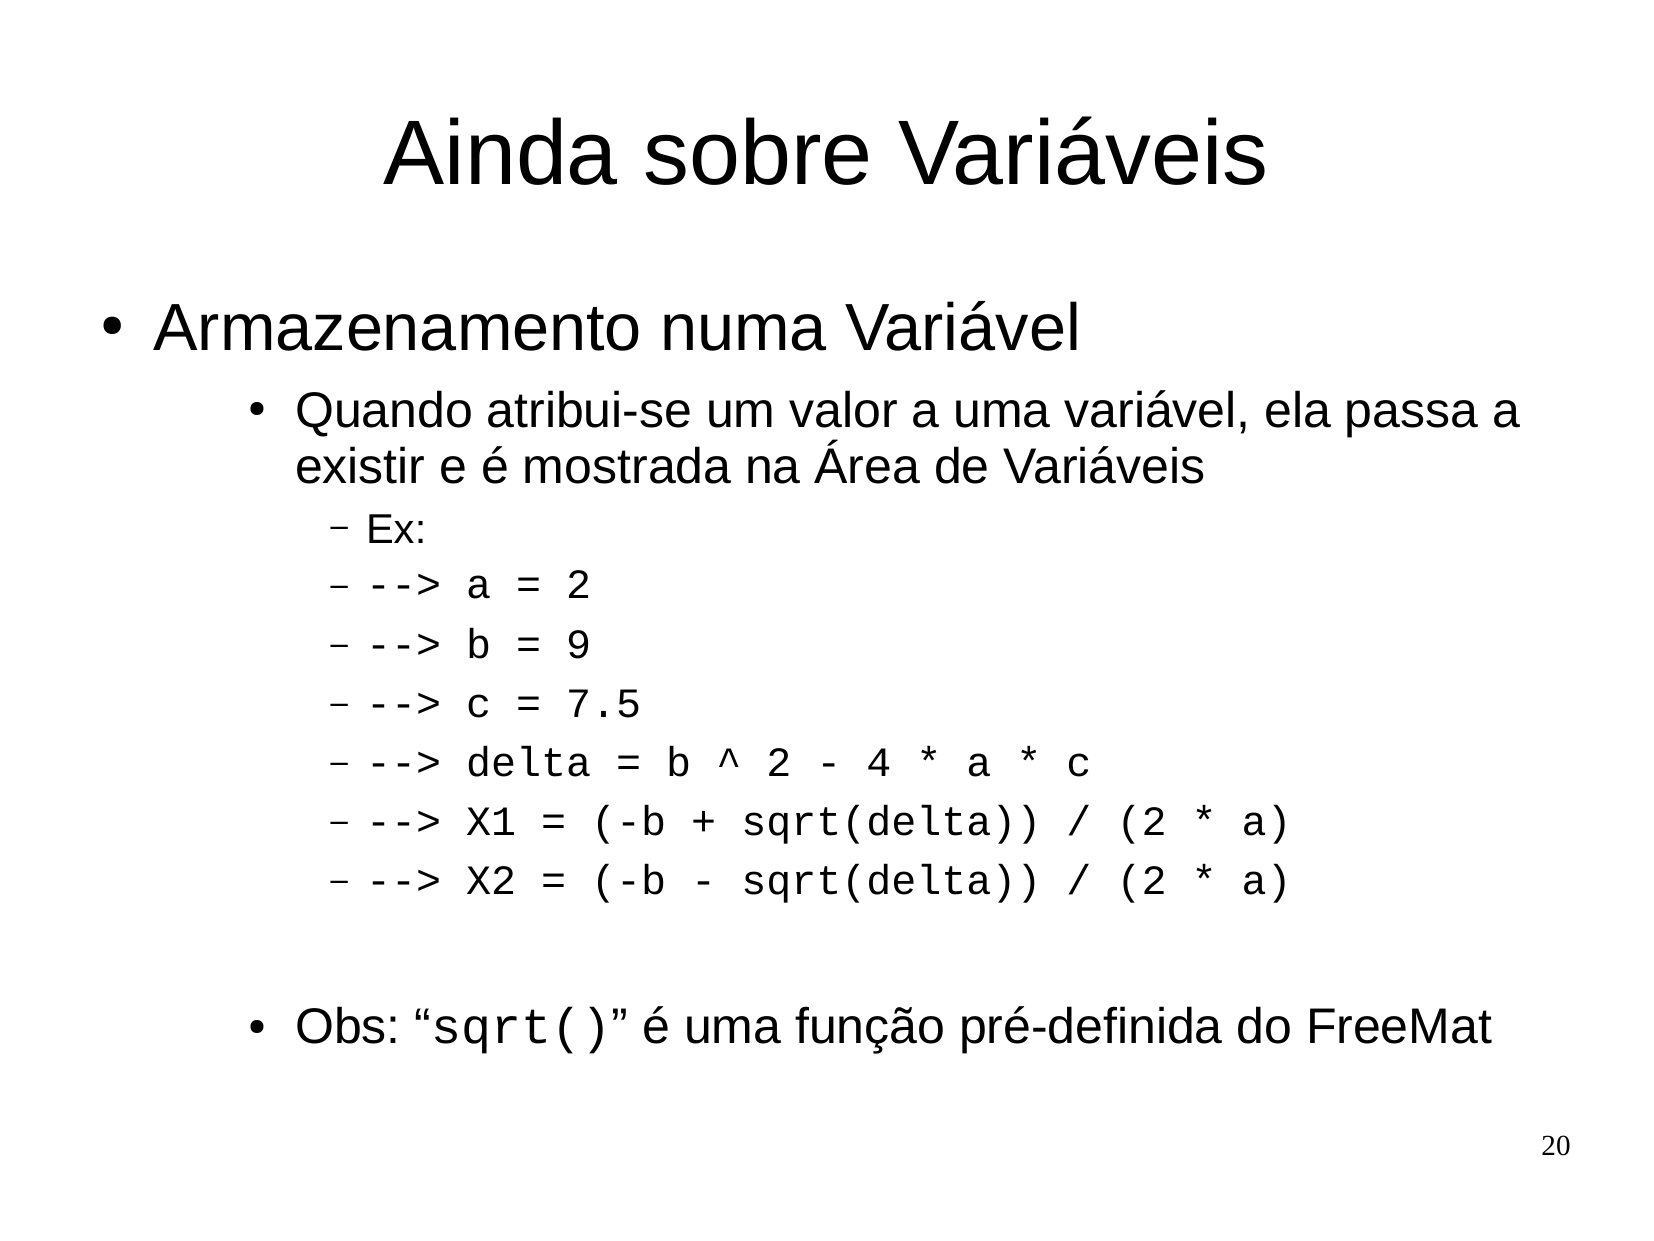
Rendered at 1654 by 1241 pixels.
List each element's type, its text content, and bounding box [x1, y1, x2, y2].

list Armazenamento numa Variável Quando atribui-se um valor a uma variável, ela passa a existir e é mostrada na Área de Variáveis Ex: --> a = 2 --> b = 9 --> c = 7.5 --> delta = b ^ 2 - 4 * a * c --> X1 = (-b + sqrt(delta)) / (2 * a) --> X2 = (-b - sqrt(delta)) / (2 * a) Obs: “sqrt()” é uma função pré-definida do FreeMat [82, 290, 1571, 1111]
title Ainda sobre Variáveis [82, 49, 1571, 257]
